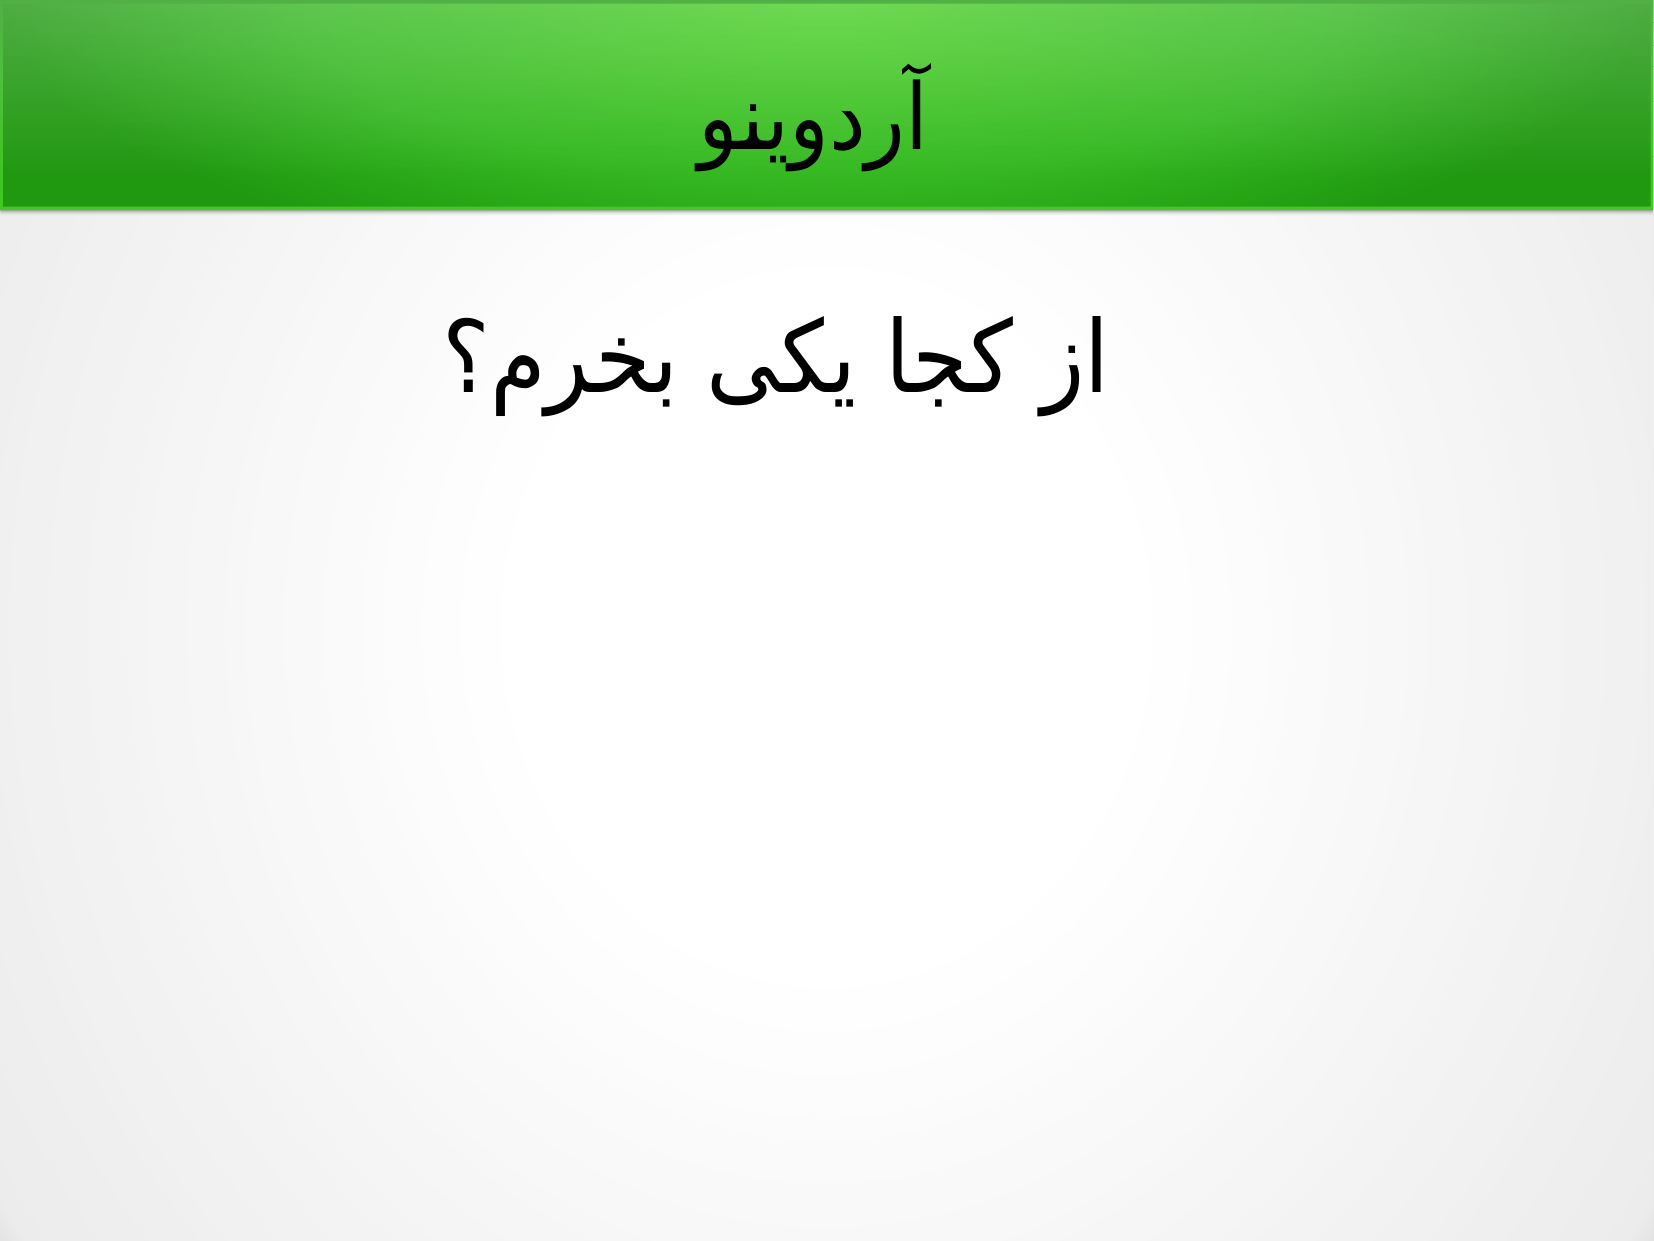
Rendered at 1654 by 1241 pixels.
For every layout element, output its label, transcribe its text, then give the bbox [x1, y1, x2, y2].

title آردوینو [82, 47, 1571, 189]
list از کجا یکی بخرم؟ [0, 300, 1486, 1020]
